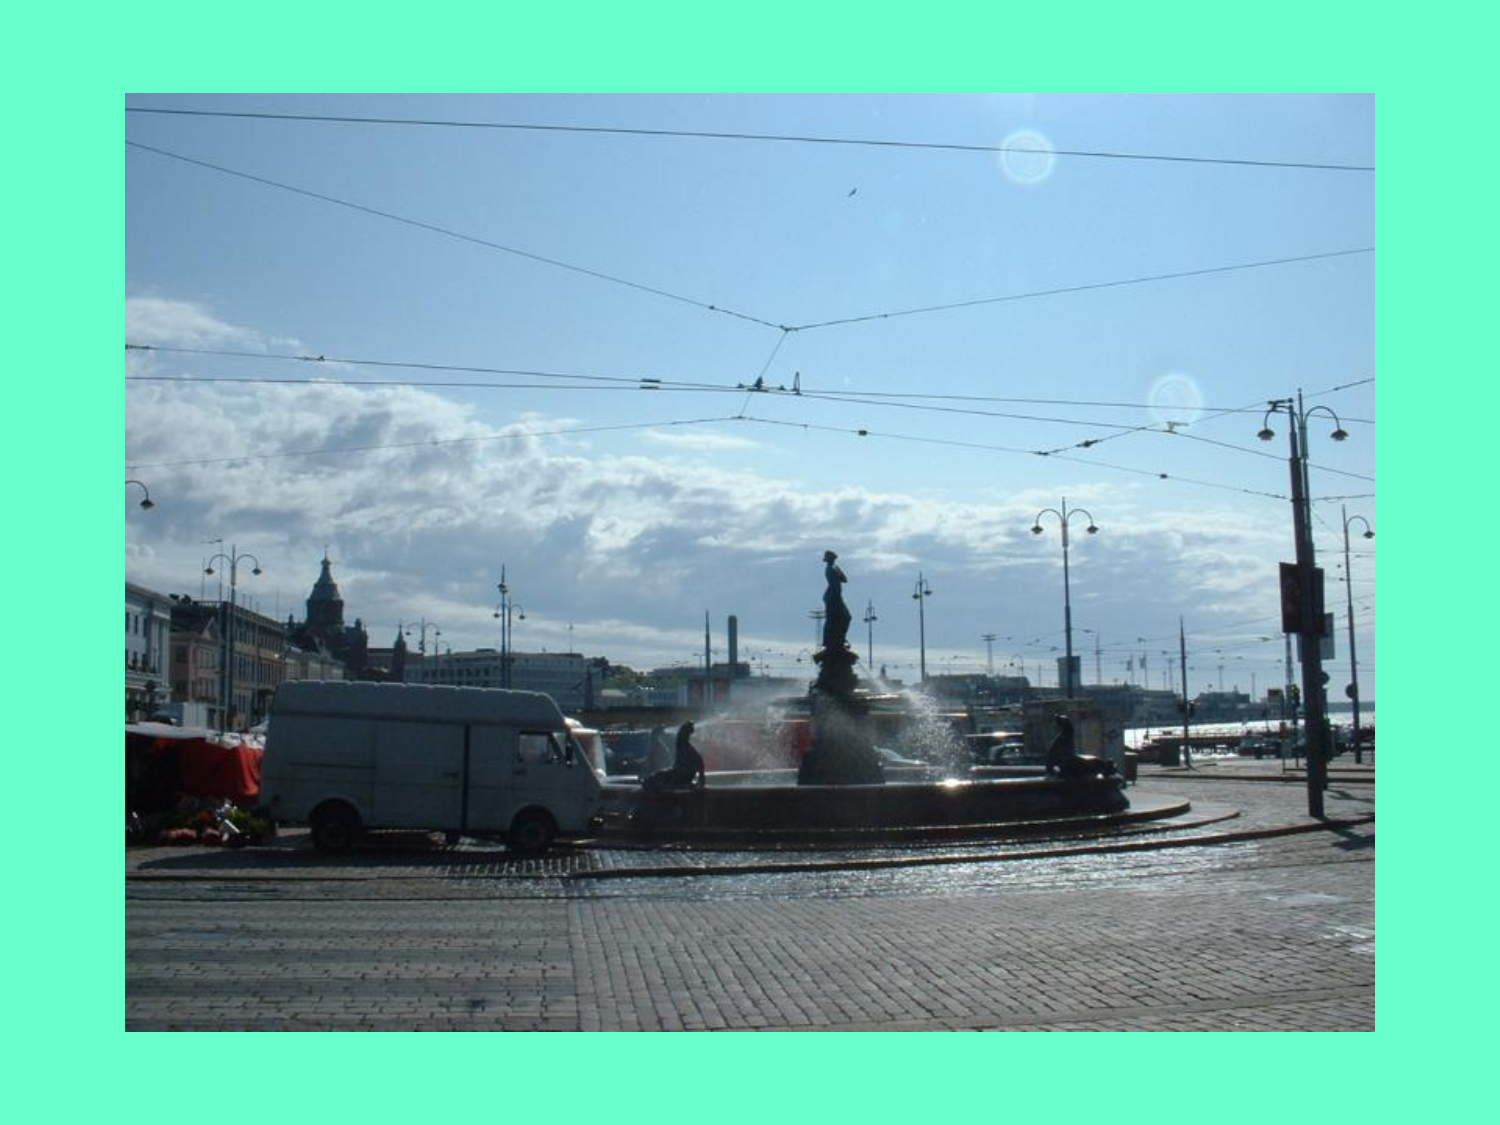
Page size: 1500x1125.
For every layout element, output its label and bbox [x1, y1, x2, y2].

picture [125, 93, 1375, 1032]
